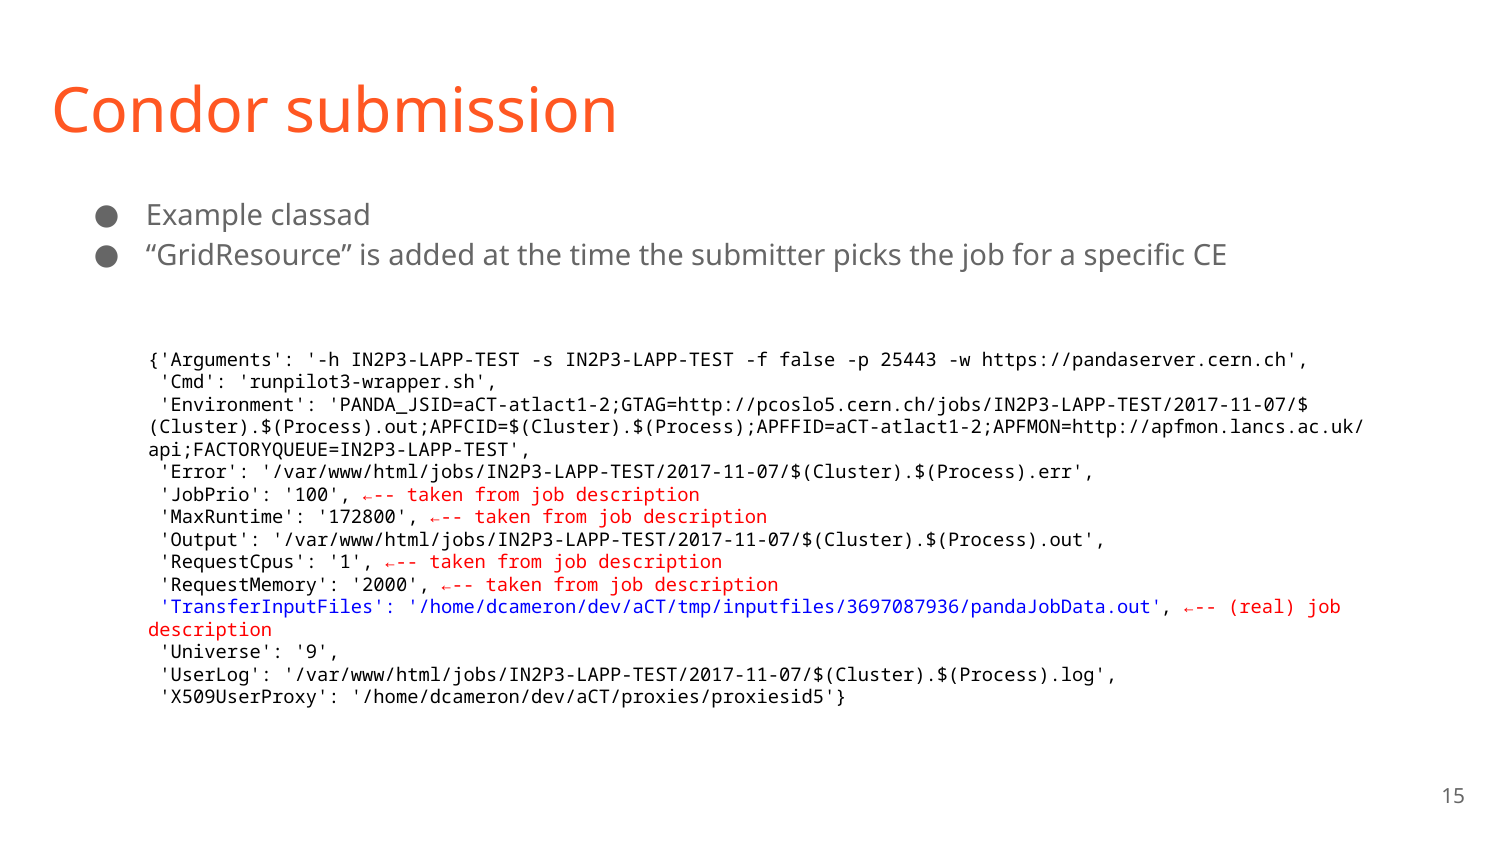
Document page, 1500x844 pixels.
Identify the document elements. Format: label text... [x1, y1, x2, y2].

list Example classad “GridResource” is added at the time the submitter picks the job for a specific CE [55, 175, 1454, 464]
slide_number <number> [1389, 764, 1480, 830]
text_box {'Arguments': '-h IN2P3-LAPP-TEST -s IN2P3-LAPP-TEST -f false -p 25443 -w https://pandaserver.cern.ch', 'Cmd': 'runpilot3-wrapper.sh', 'Environment': 'PANDA_JSID=aCT-atlact1-2;GTAG=http://pcoslo5.cern.ch/jobs/IN2P3-LAPP-TEST/2017-11-07/$(Cluster).$(Process).out;APFCID=$(Cluster).$(Process);APFFID=aCT-atlact1-2;APFMON=http://apfmon.lancs.ac.uk/api;FACTORYQUEUE=IN2P3-LAPP-TEST', 'Error': '/var/www/html/jobs/IN2P3-LAPP-TEST/2017-11-07/$(Cluster).$(Process).err', 'JobPrio': '100', ←-- taken from job description 'MaxRuntime': '172800', ←-- taken from job description 'Output': '/var/www/html/jobs/IN2P3-LAPP-TEST/2017-11-07/$(Cluster).$(Process).out', 'RequestCpus': '1', ←-- taken from job description 'RequestMemory': '2000', ←-- taken from job description 'TransferInputFiles': '/home/dcameron/dev/aCT/tmp/inputfiles/3697087936/pandaJobData.out', ←-- (real) job description 'Universe': '9', 'UserLog': '/var/www/html/jobs/IN2P3-LAPP-TEST/2017-11-07/$(Cluster).$(Process).log', 'X509UserProxy': '/home/dcameron/dev/aCT/proxies/proxiesid5'} [133, 332, 1418, 765]
title Condor submission [36, 54, 1434, 149]
